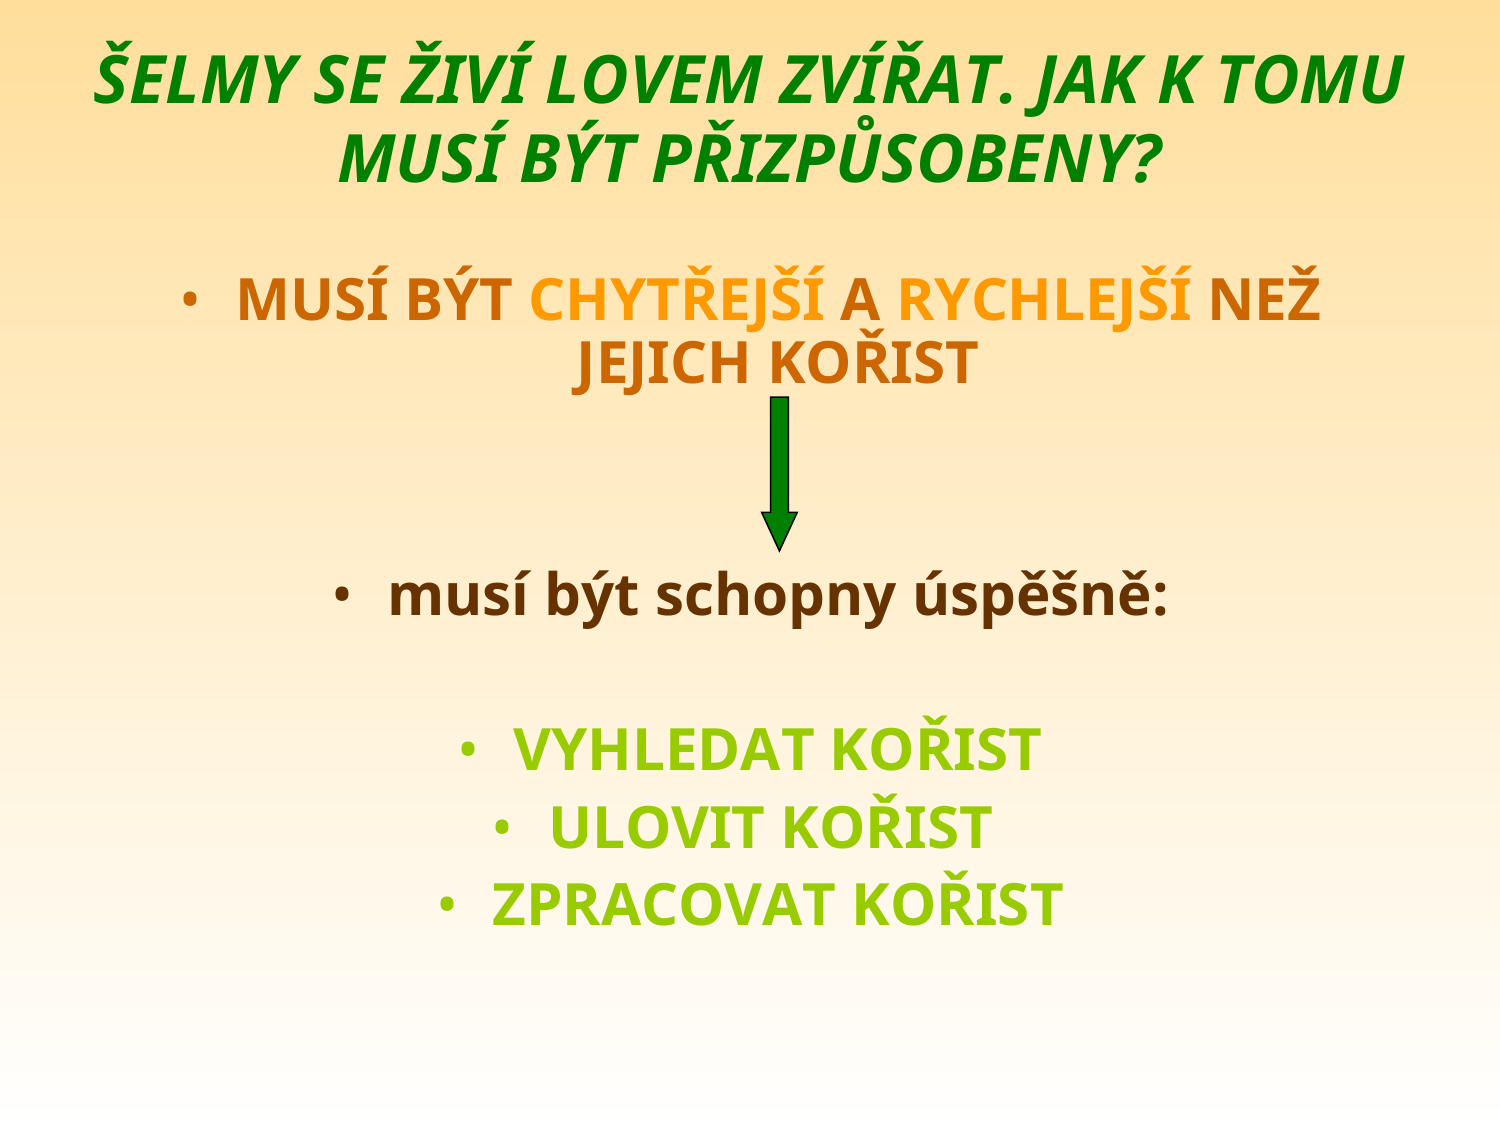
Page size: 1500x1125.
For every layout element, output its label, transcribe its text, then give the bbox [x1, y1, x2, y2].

list MUSÍ BÝT CHYTŘEJŠÍ A RYCHLEJŠÍ NEŽ JEJICH KOŘIST musí být schopny úspěšně: VYHLEDAT KOŘIST ULOVIT KOŘIST ZPRACOVAT KOŘIST [75, 262, 1426, 1006]
text_box [761, 397, 798, 551]
title ŠELMY SE ŽIVÍ LOVEM ZVÍŘAT. JAK K TOMU MUSÍ BÝT PŘIZPŮSOBENY? [75, 0, 1426, 233]
